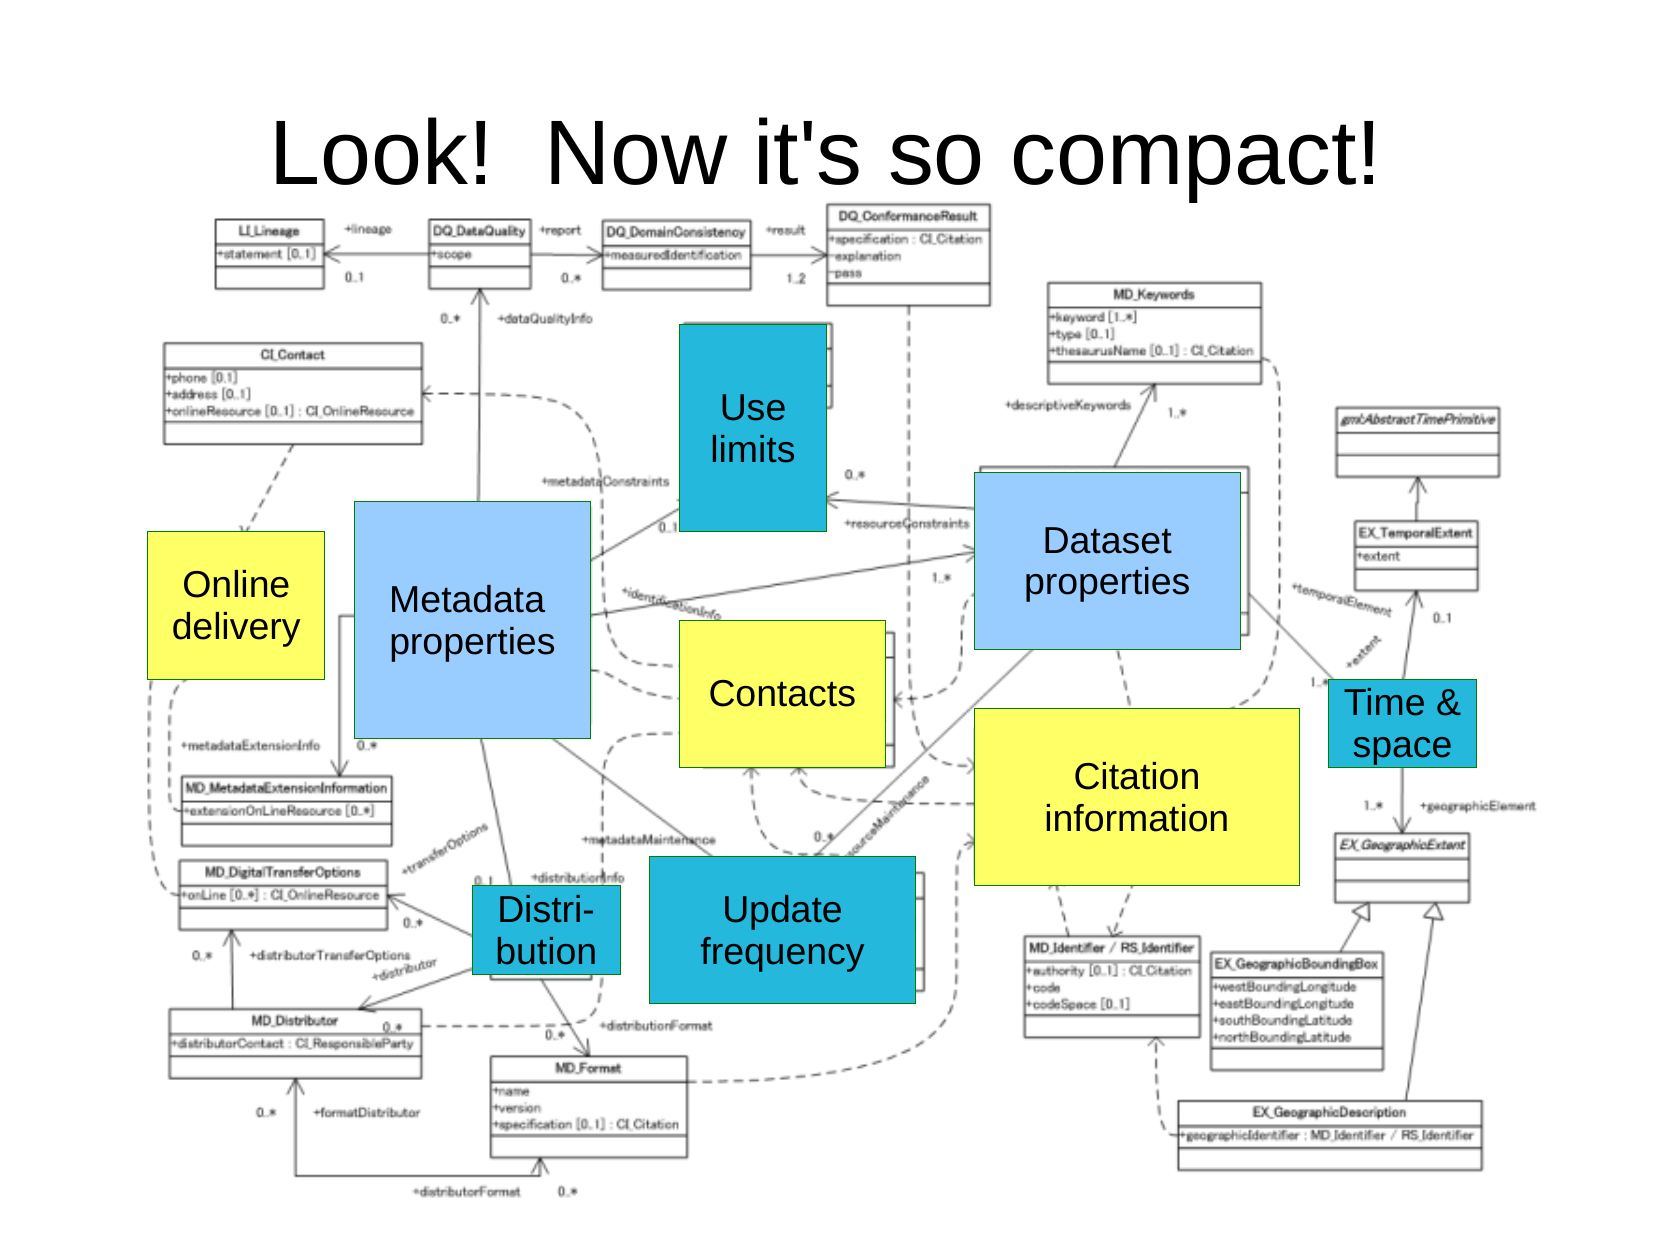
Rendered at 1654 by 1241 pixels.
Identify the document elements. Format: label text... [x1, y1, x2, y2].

text_box Dataset properties [974, 472, 1241, 650]
text_box Contacts [679, 620, 886, 768]
text_box Update frequency [649, 856, 916, 1004]
text_box Citation information [974, 708, 1300, 886]
picture [118, 257, 1565, 1211]
text_box Online delivery [147, 531, 325, 680]
text_box Time & space [1328, 679, 1477, 768]
text_box Distri- bution [472, 885, 621, 975]
title Look! Now it's so compact! [82, 49, 1571, 257]
text_box Metadata properties [354, 501, 591, 739]
text_box Use limits [679, 324, 827, 532]
